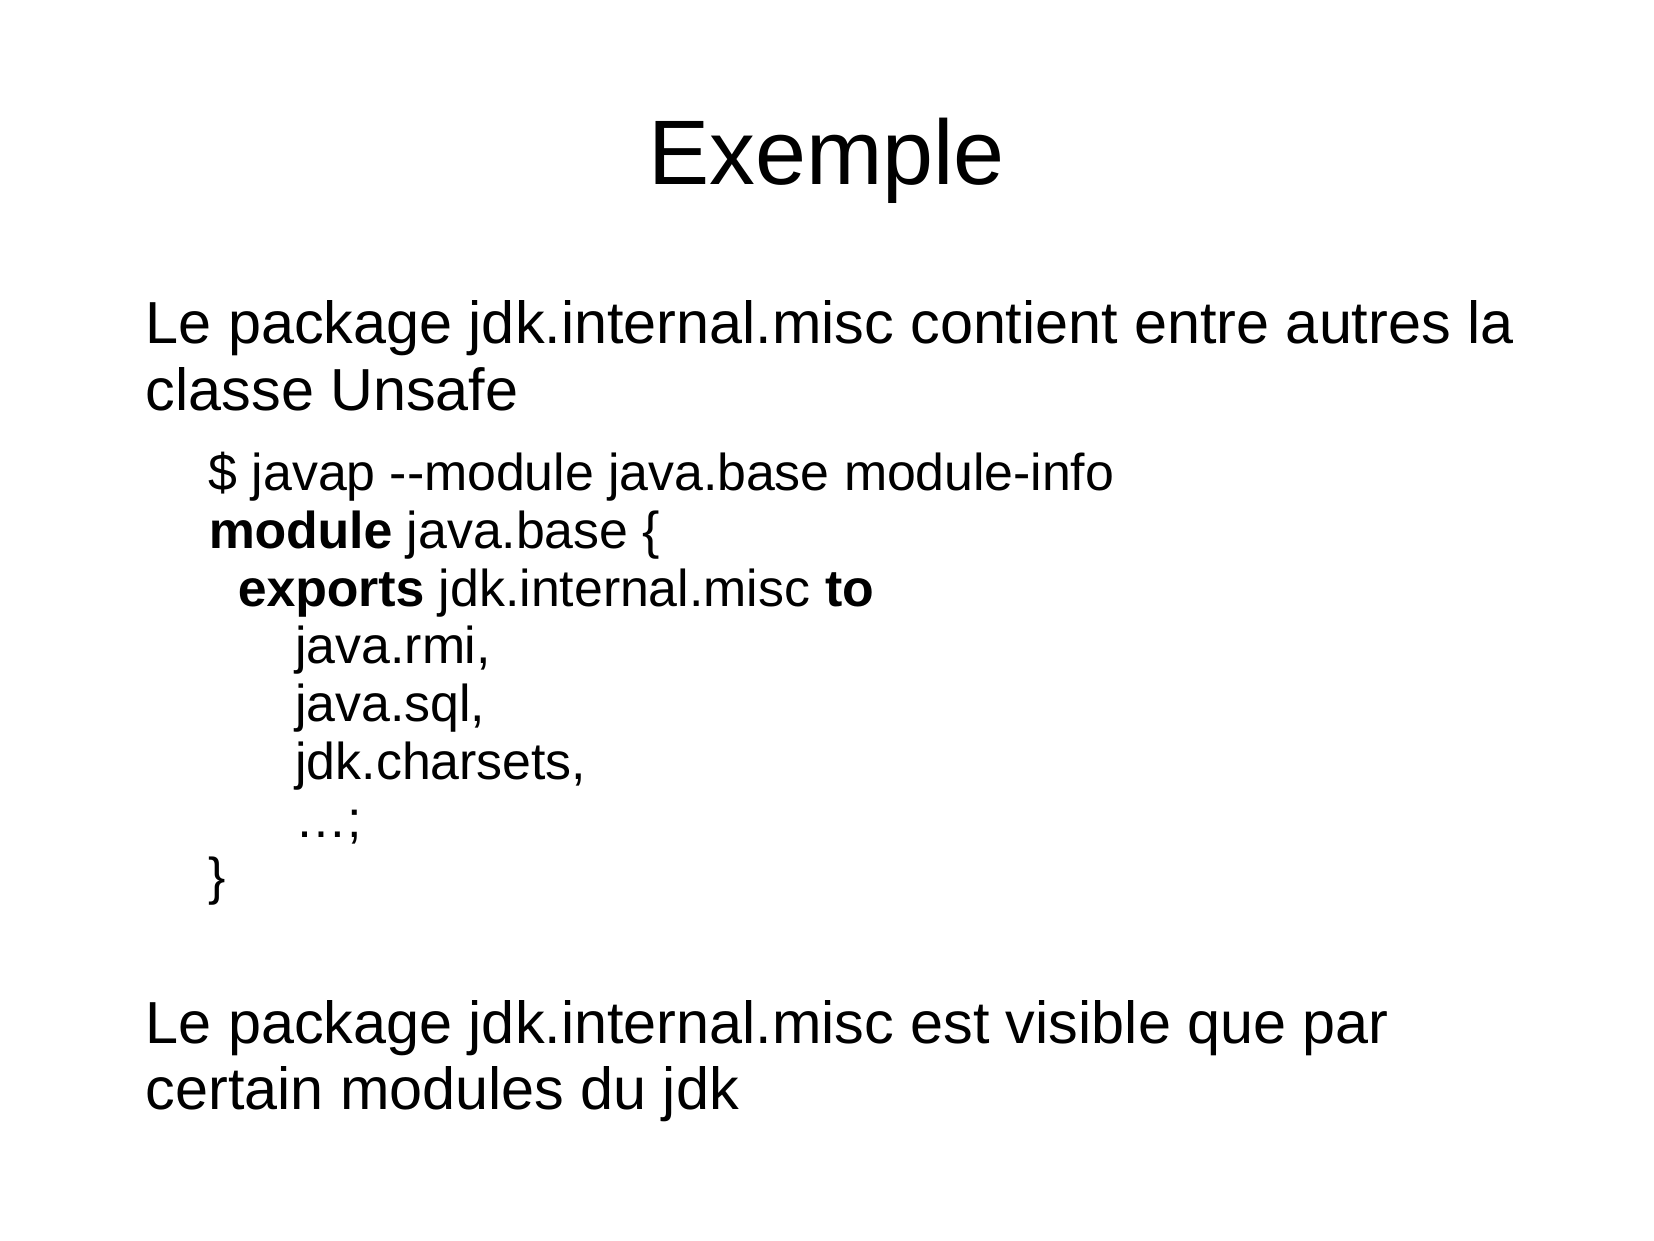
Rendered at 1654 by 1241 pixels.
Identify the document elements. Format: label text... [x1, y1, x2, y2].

list Le package jdk.internal.misc contient entre autres la classe Unsafe $ javap --module java.base module-info module java.base { exports jdk.internal.misc to java.rmi, java.sql, jdk.charsets, …; } Le package jdk.internal.misc est visible que par certain modules du jdk [82, 290, 1571, 1126]
title Exemple [82, 49, 1571, 257]
